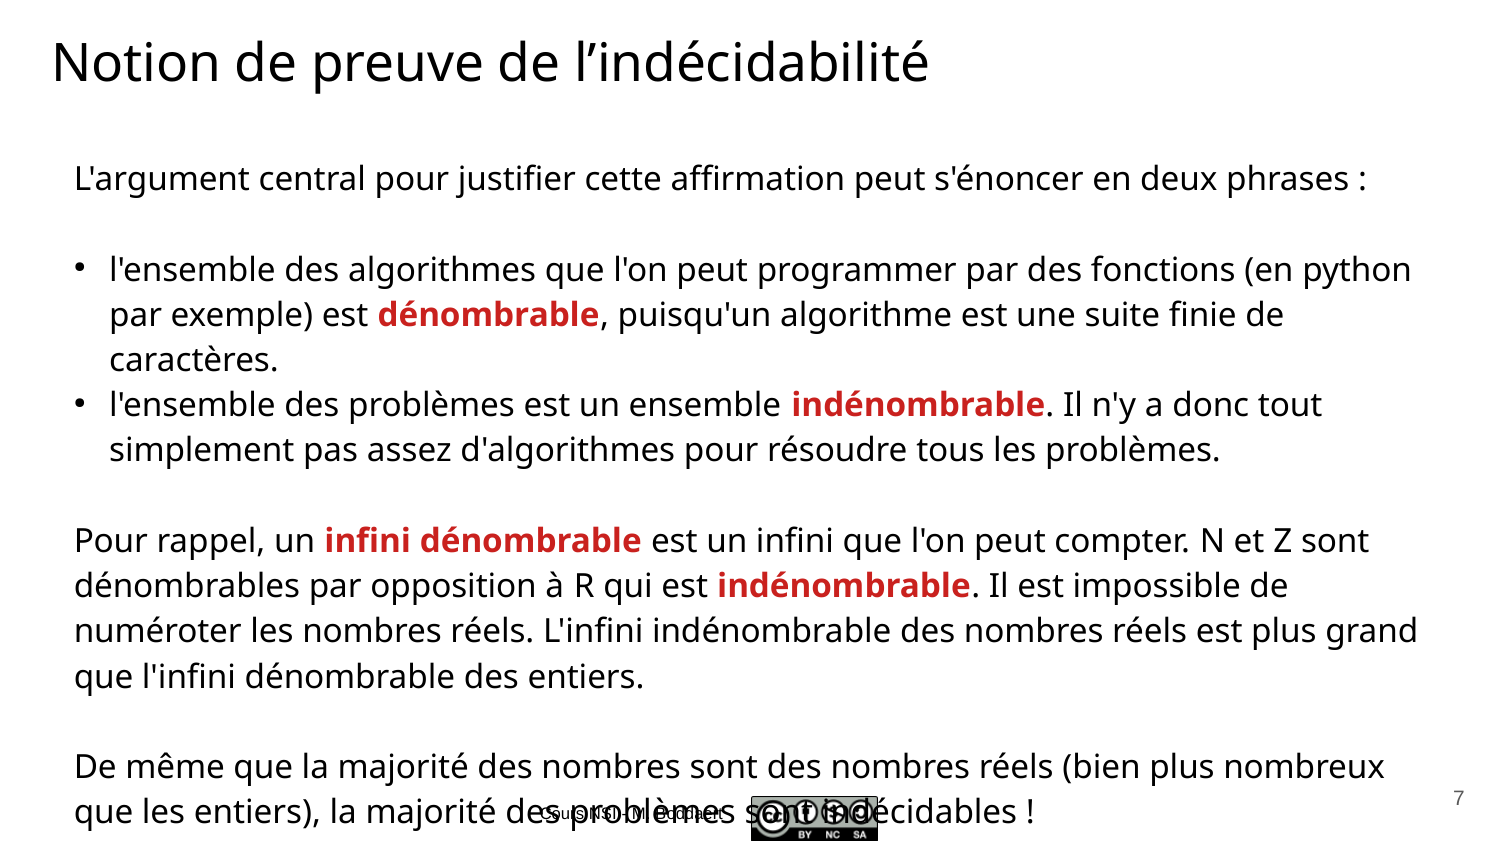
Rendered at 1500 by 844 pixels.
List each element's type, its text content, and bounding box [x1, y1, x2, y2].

text_box L'argument central pour justifier cette affirmation peut s'énoncer en deux phrases : l'ensemble des algorithmes que l'on peut programmer par des fonctions (en python par exemple) est dénombrable, puisqu'un algorithme est une suite finie de caractères. l'ensemble des problèmes est un ensemble indénombrable. Il n'y a donc tout simplement pas assez d'algorithmes pour résoudre tous les problèmes. Pour rappel, un infini dénombrable est un infini que l'on peut compter. N et Z sont dénombrables par opposition à R qui est indénombrable. Il est impossible de numéroter les nombres réels. L'infini indénombrable des nombres réels est plus grand que l'infini dénombrable des entiers. De même que la majorité des nombres sont des nombres réels (bien plus nombreux que les entiers), la majorité des problèmes sont indécidables ! [59, 147, 1447, 715]
slide_number <numéro> [1389, 764, 1480, 830]
picture [751, 796, 878, 841]
title Notion de preuve de l’indécidabilité [51, 13, 1449, 108]
